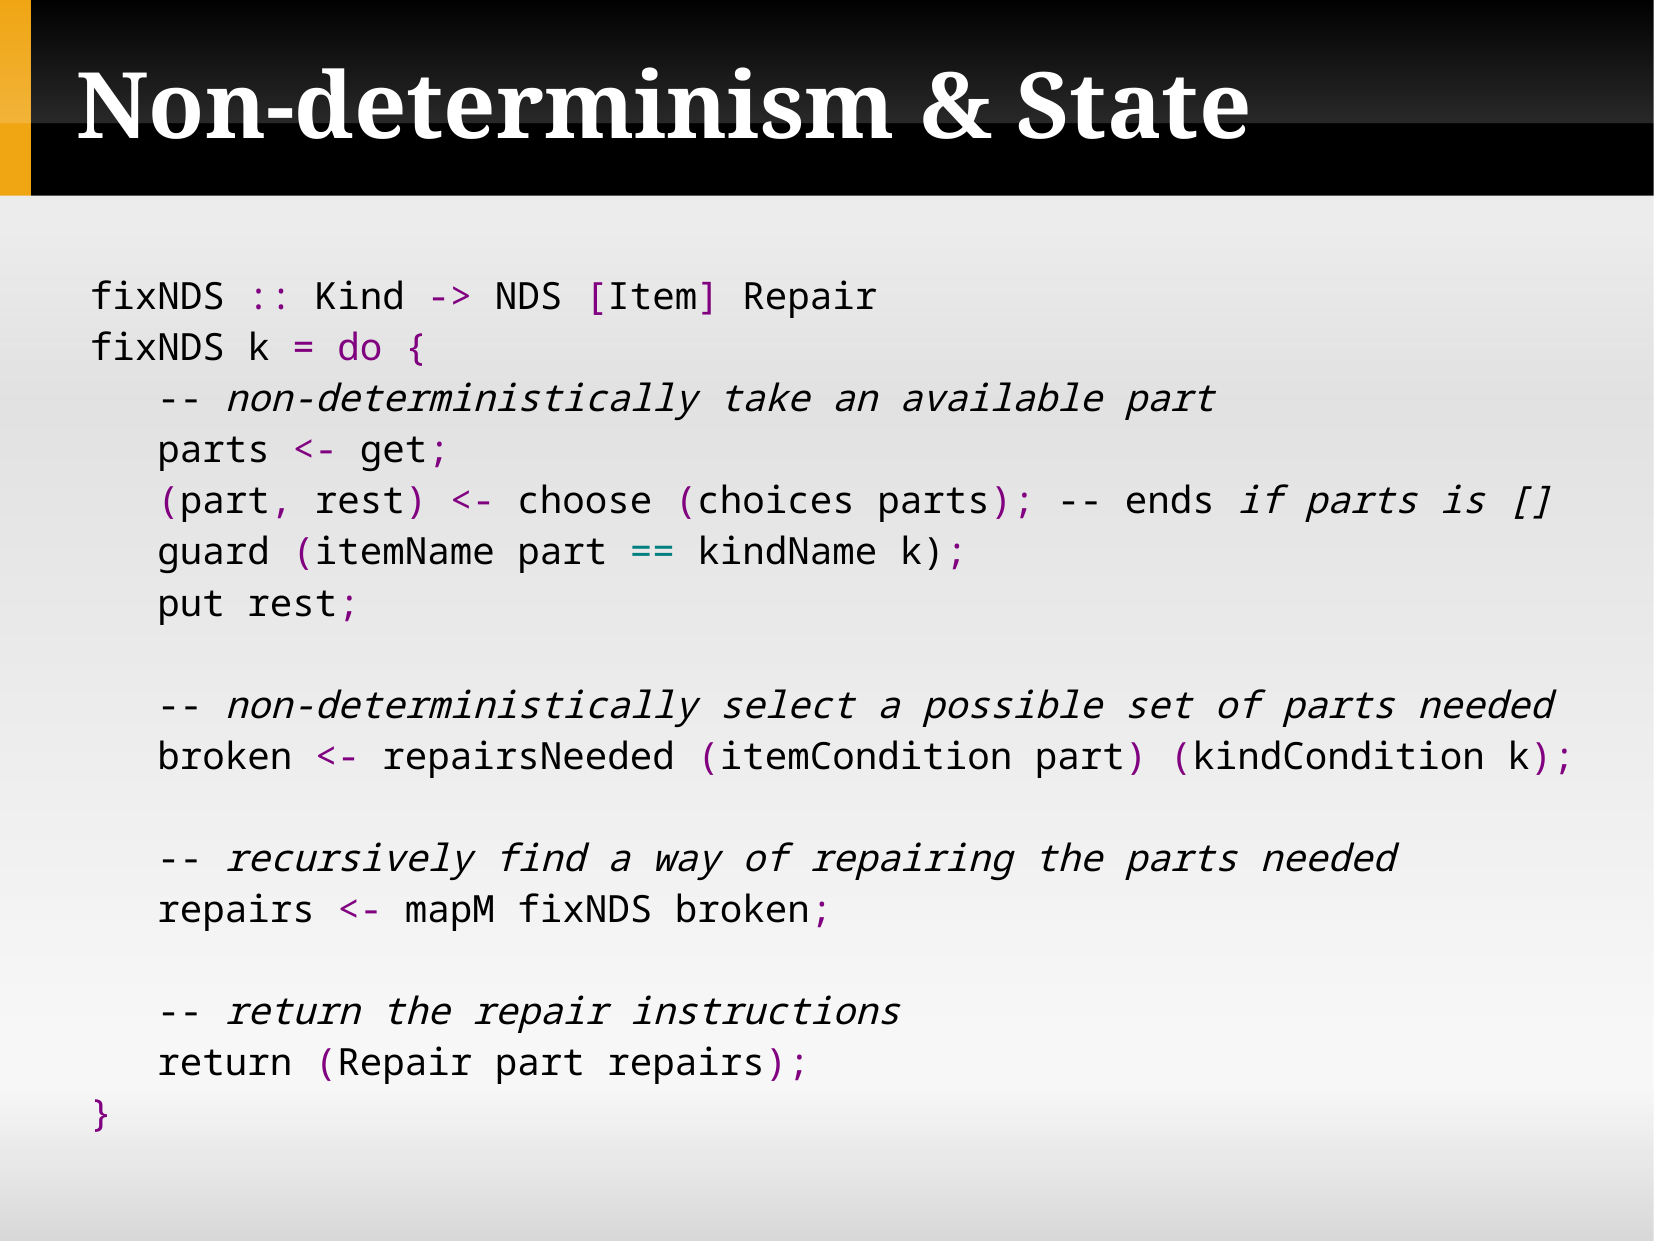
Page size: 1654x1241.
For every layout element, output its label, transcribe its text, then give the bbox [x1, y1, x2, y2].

title Non-determinism & State [76, 0, 1565, 208]
text_box fixNDS :: Kind -> NDS [Item] Repair fixNDS k = do { -- non-deterministically take an available part parts <- get; (part, rest) <- choose (choices parts); -- ends if parts is [] guard (itemName part == kindName k); put rest; -- non-deterministically select a possible set of parts needed broken <- repairsNeeded (itemCondition part) (kindCondition k); -- recursively find a way of repairing the parts needed repairs <- mapM fixNDS broken; -- return the repair instructions return (Repair part repairs); } [75, 262, 1590, 1182]
picture [0, 0, 1654, 1241]
